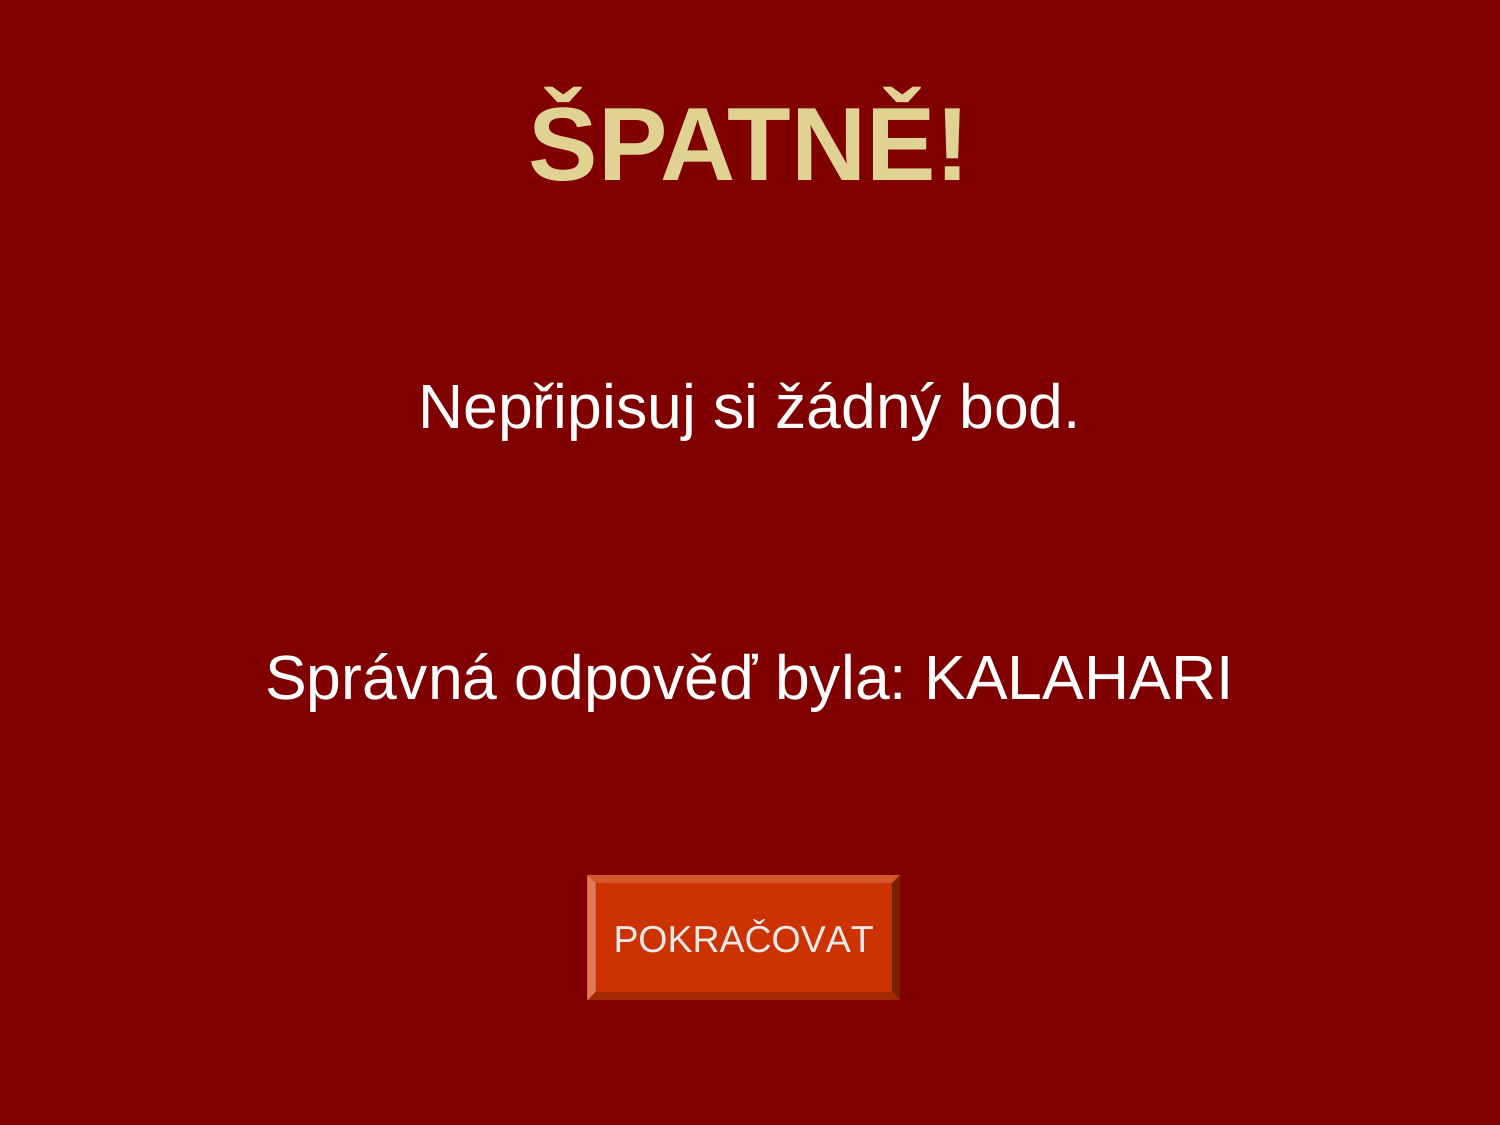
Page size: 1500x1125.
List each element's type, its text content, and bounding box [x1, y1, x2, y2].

list Nepřipisuj si žádný bod. Správná odpověď byla: KALAHARI [24, 262, 1476, 1006]
title ŠPATNĚ! [75, 45, 1426, 233]
text_box POUŽITÉ ZDROJE [589, 875, 899, 884]
text_box POKRAČOVAT [596, 884, 891, 991]
